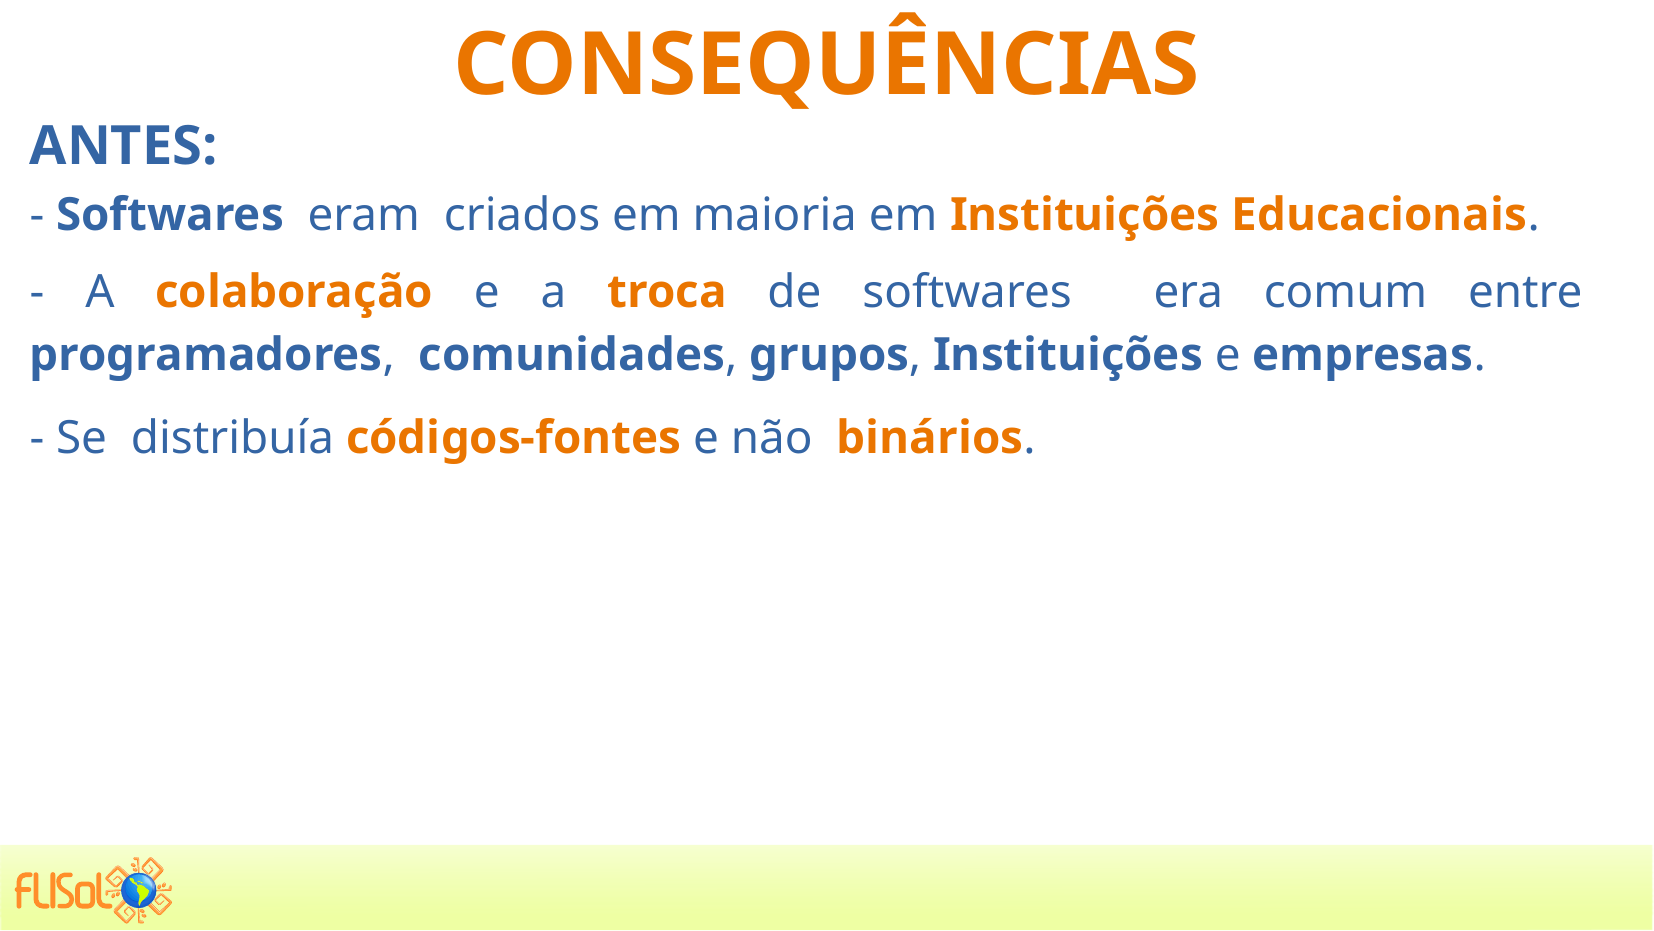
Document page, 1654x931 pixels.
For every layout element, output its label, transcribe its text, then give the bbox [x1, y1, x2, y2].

text_box [0, 844, 1654, 931]
text_box - A colaboração e a troca de softwares era comum entre programadores, comunidades, grupos, Instituições e empresas. [29, 269, 1625, 373]
text_box - Se distribuía códigos-fontes e não binários. [29, 409, 1625, 462]
text_box CONSEQUÊNCIAS [29, 11, 1625, 109]
text_box ANTES: [29, 109, 1625, 177]
text_box - Softwares eram criados em maioria em Instituições Educacionais. [29, 186, 1625, 239]
